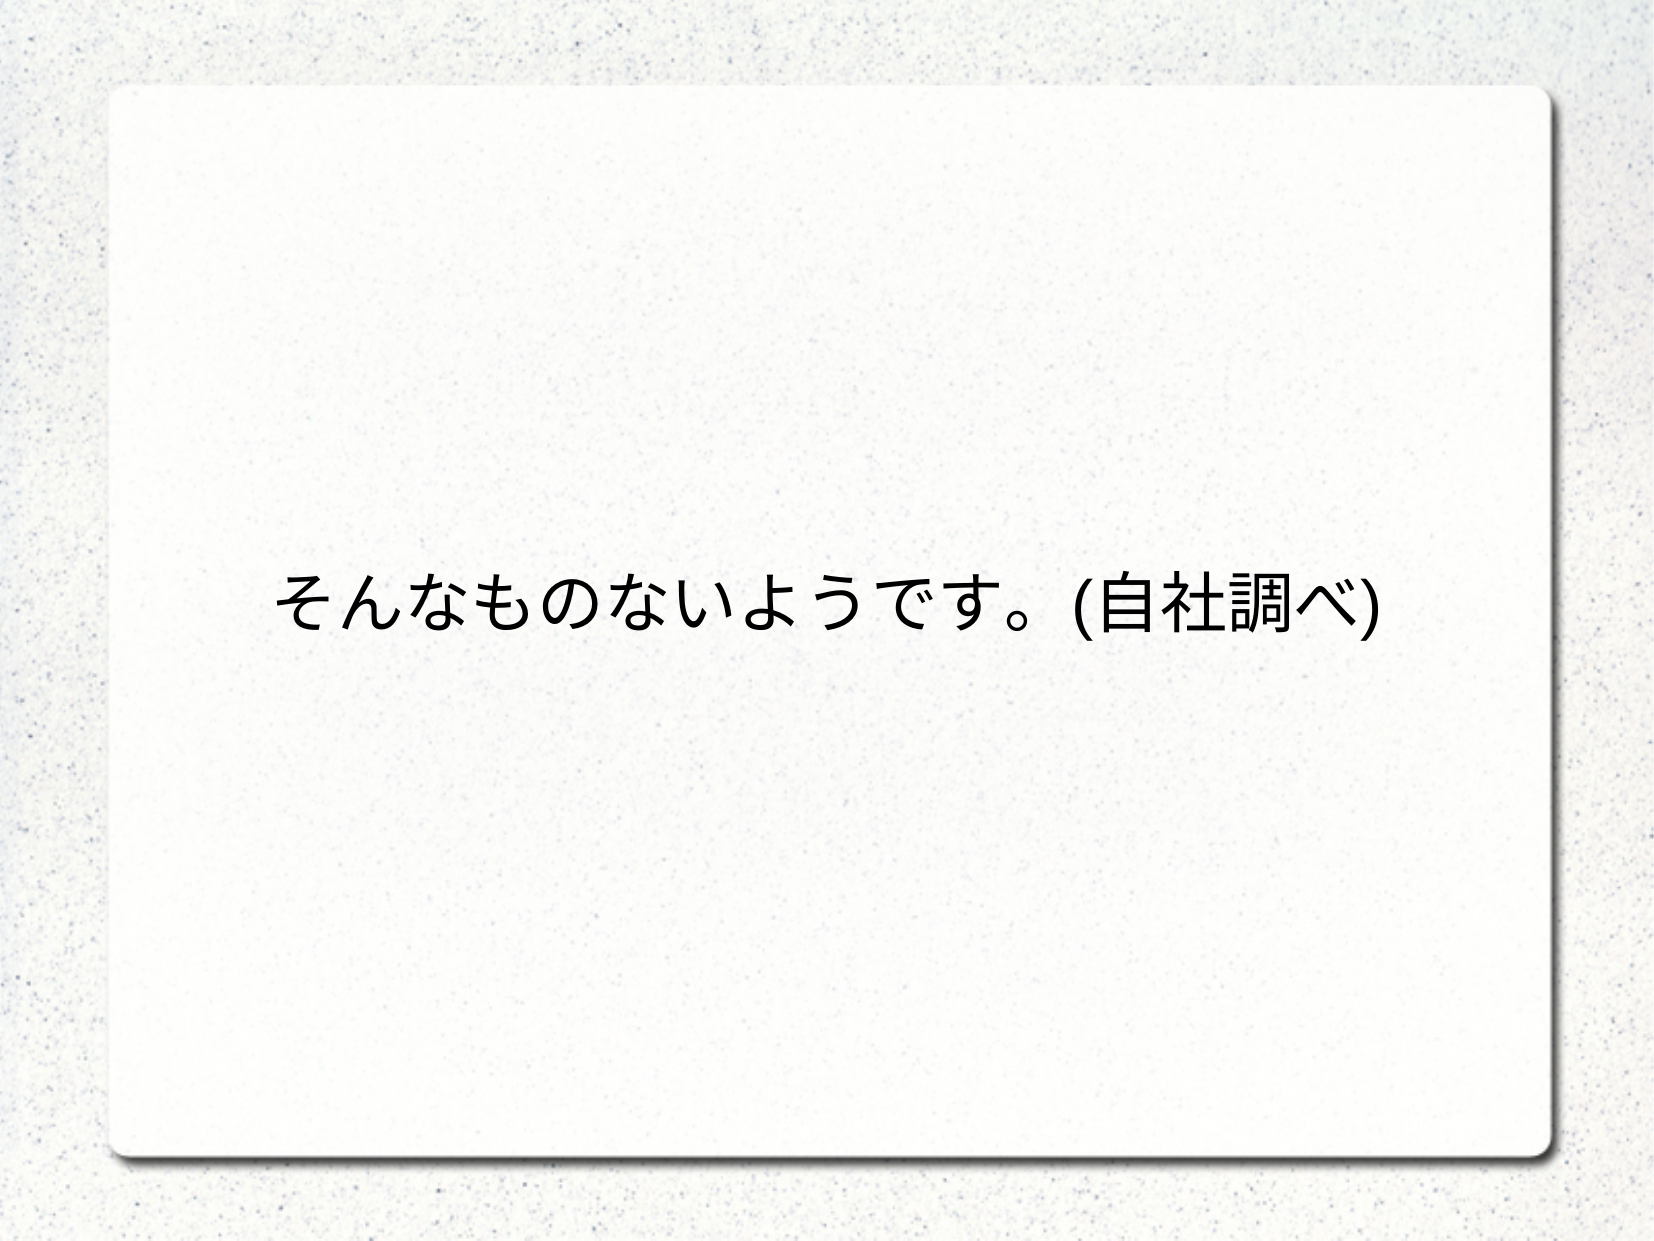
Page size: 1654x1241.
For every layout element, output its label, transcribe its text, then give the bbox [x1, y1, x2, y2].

subtitle そんなものないようです。(自社調べ) [118, 104, 1536, 1093]
picture [0, 0, 1654, 1241]
